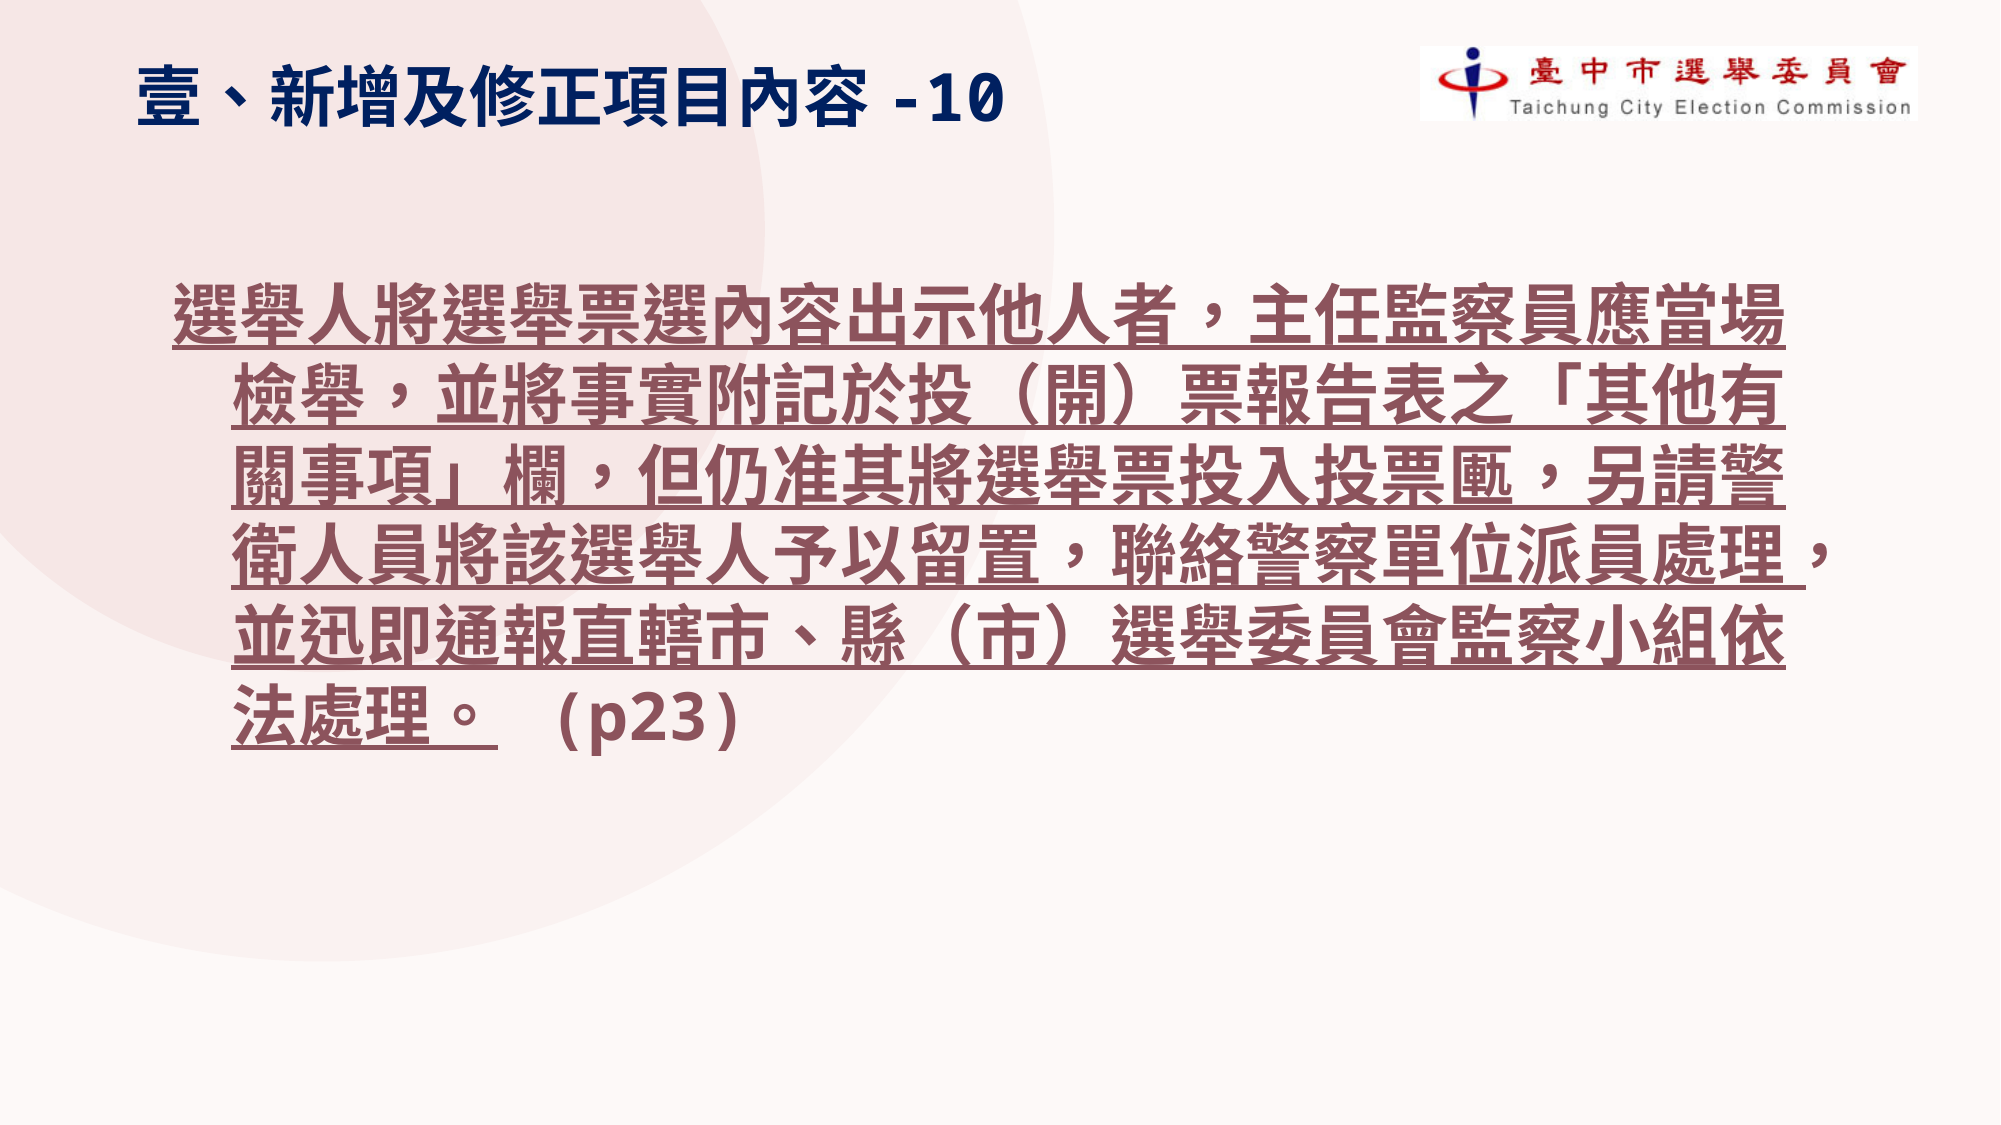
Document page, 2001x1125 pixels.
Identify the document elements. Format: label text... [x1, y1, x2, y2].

list 選舉人將選舉票選內容出示他人者，主任監察員應當場檢舉，並將事實附記於投（開）票報告表之「其他有關事項」欄，但仍准其將選舉票投入投票匭，另請警衛人員將該選舉人予以留置，聯絡警察單位派員處理，並迅即通報直轄市、縣（市）選舉委員會監察小組依法處理。 (p23) [97, 265, 1802, 848]
title 壹、新增及修正項目內容-10 [120, 35, 1918, 166]
